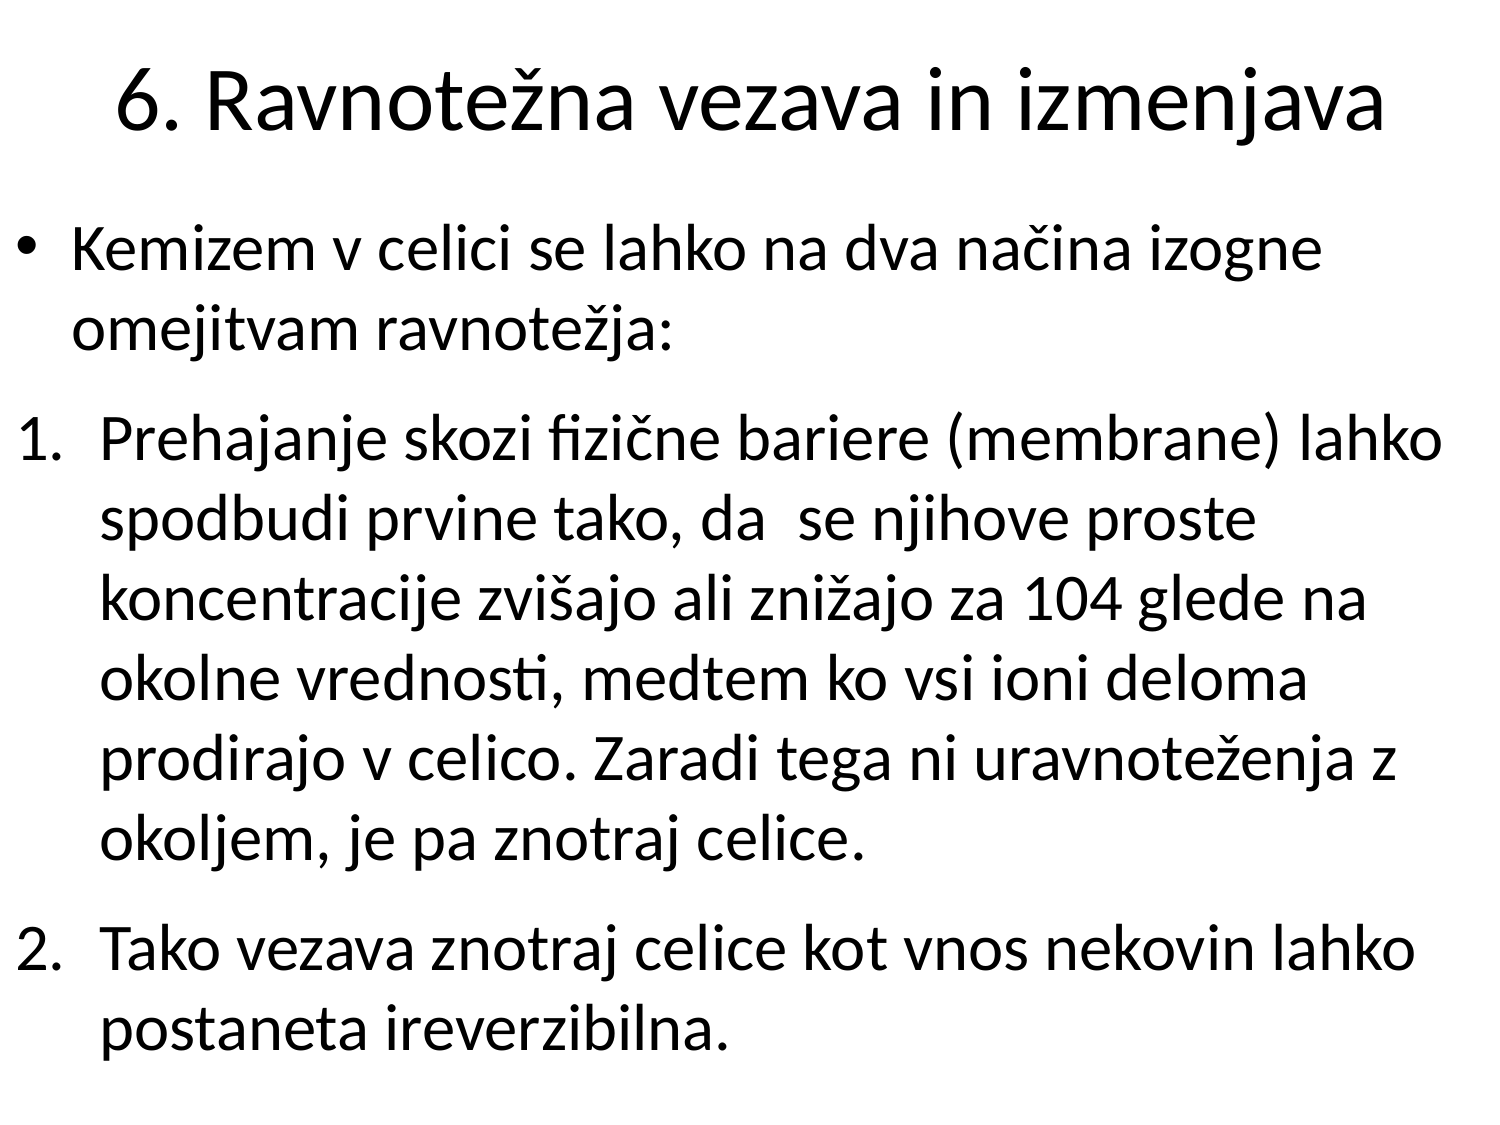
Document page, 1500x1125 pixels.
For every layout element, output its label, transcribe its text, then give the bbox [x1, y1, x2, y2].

title 6. Ravnotežna vezava in izmenjava [76, 0, 1427, 188]
list Kemizem v celici se lahko na dva načina izogne omejitvam ravnotežja: Prehajanje skozi fizične bariere (membrane) lahko spodbudi prvine tako, da se njihove proste koncentracije zvišajo ali znižajo za 104 glede na okolne vrednosti, medtem ko vsi ioni deloma prodirajo v celico. Zaradi tega ni uravnoteženja z okoljem, je pa znotraj celice. Tako vezava znotraj celice kot vnos nekovin lahko postaneta ireverzibilna. [0, 196, 1500, 1125]
